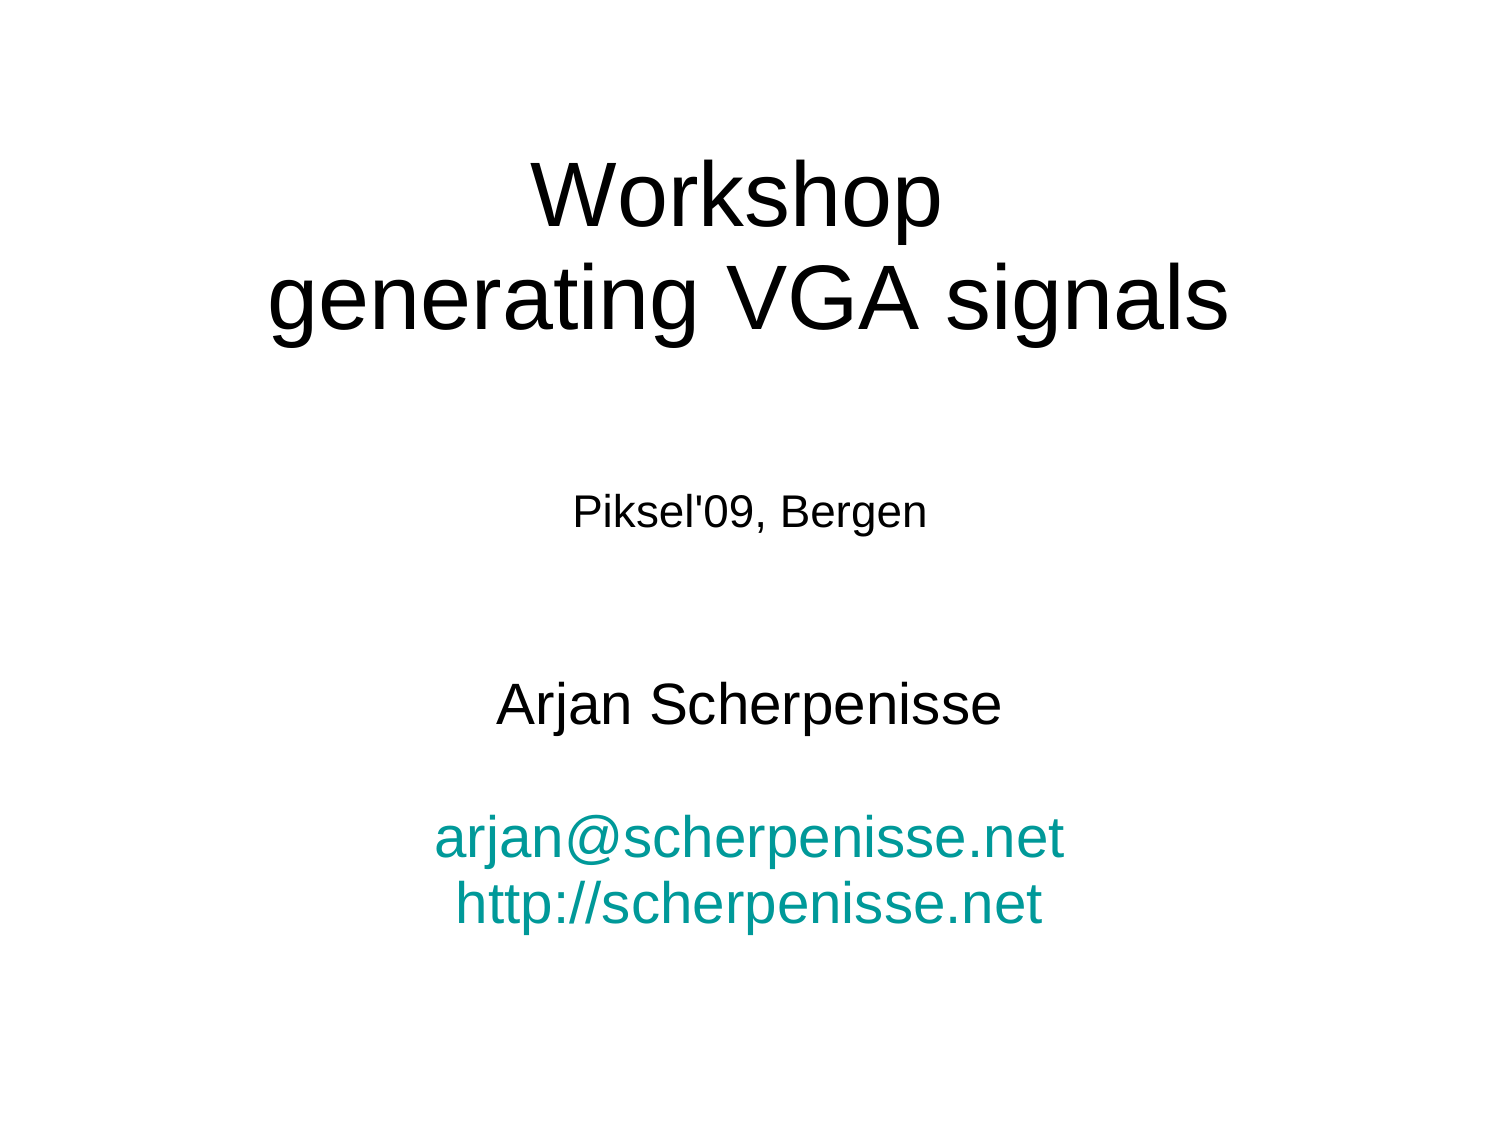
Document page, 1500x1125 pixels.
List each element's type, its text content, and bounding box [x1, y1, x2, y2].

subtitle Arjan Scherpenisse arjan@scherpenisse.net http://scherpenisse.net [225, 675, 1276, 963]
text_box Piksel'09, Bergen [225, 487, 1276, 563]
title Workshop generating VGA signals [112, 125, 1388, 367]
